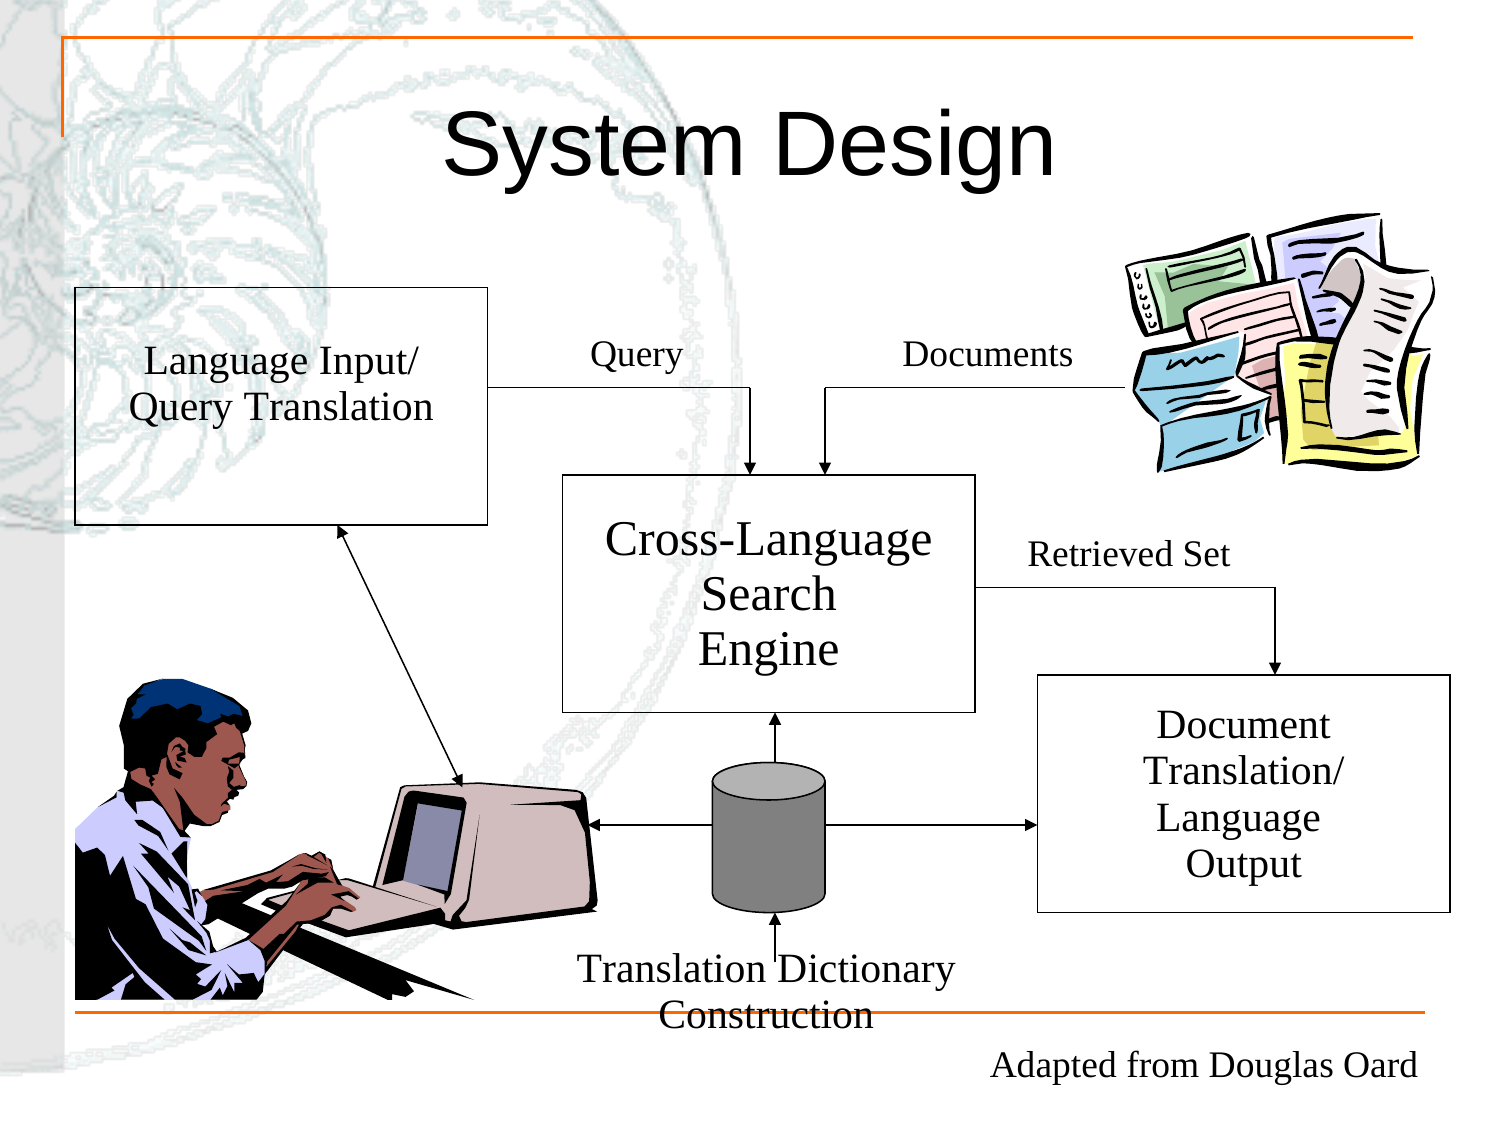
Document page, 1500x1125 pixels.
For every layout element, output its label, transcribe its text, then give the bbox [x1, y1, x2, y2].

text_box Translation Dictionary Construction [561, 937, 972, 1046]
text_box Cross-Language Search Engine [562, 474, 975, 713]
text_box Document Translation/ Language Output [1037, 675, 1450, 913]
text_box Retrieved Set [1012, 525, 1246, 582]
text_box Documents [887, 324, 1089, 382]
text_box Language Input/ Query Translation [74, 287, 488, 526]
title System Design [112, 49, 1388, 238]
text_box Adapted from Douglas Oard [974, 1024, 1450, 1096]
picture [0, 0, 746, 1083]
text_box [712, 782, 826, 913]
text_box Query [575, 324, 699, 382]
picture [1125, 212, 1438, 476]
